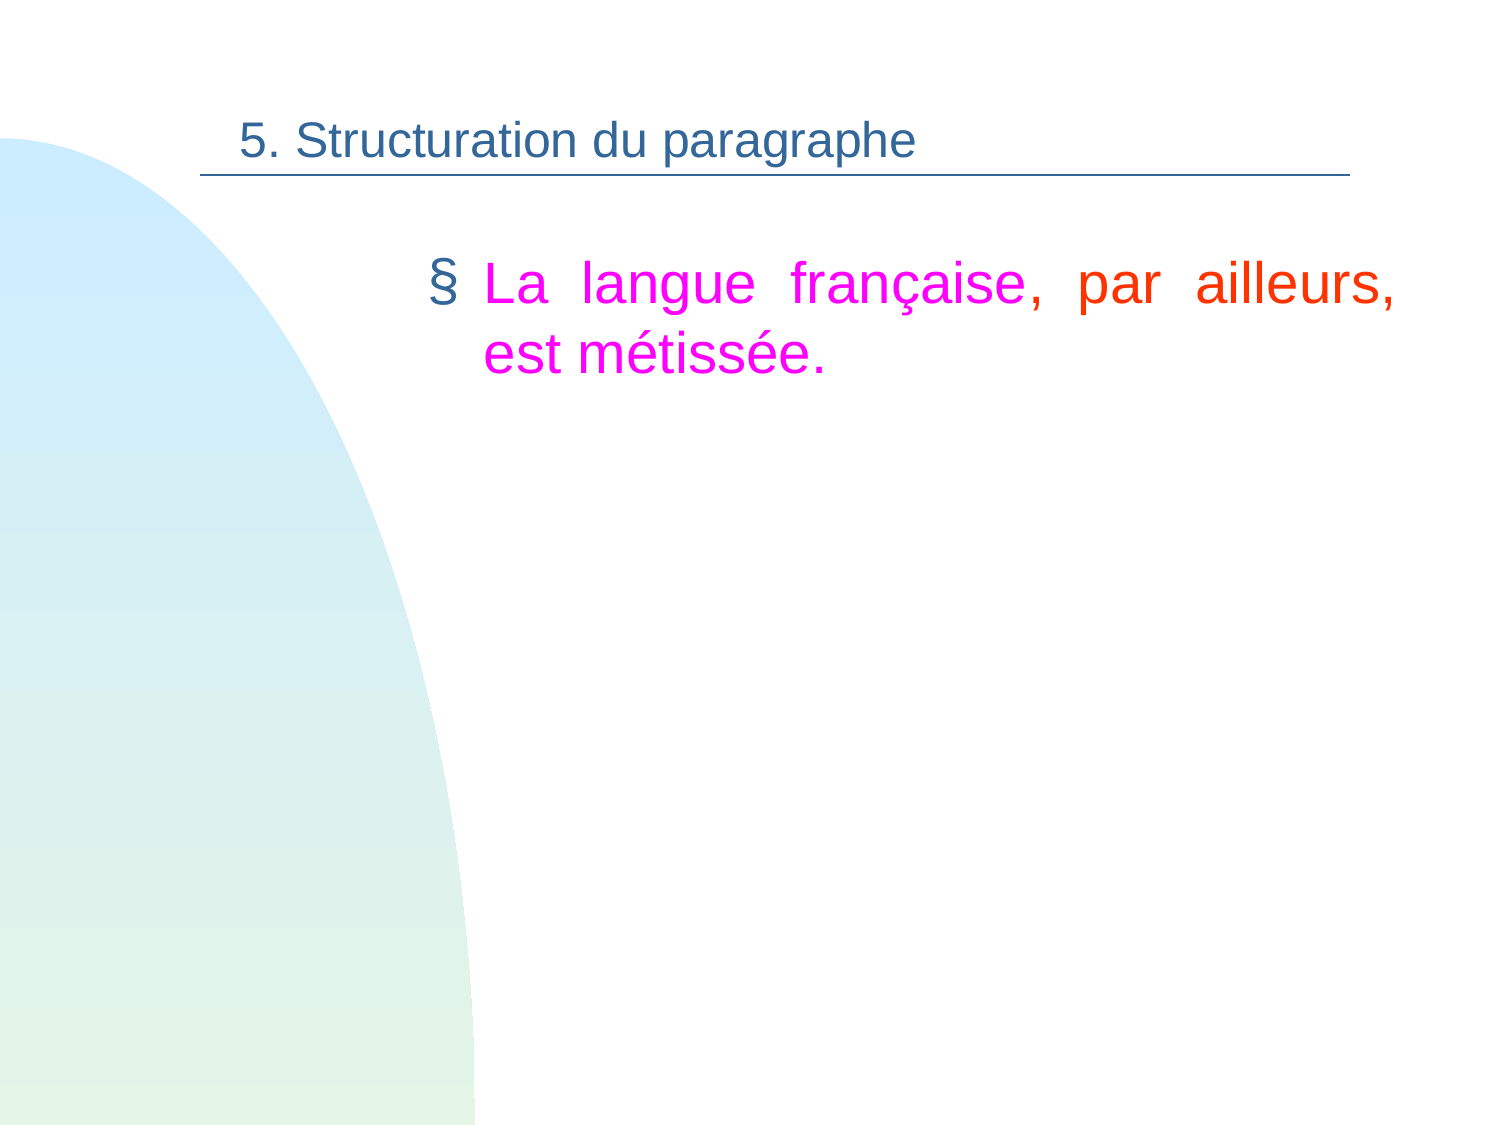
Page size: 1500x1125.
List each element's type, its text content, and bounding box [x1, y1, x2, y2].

list La langue française, par ailleurs, est métissée. [412, 237, 1413, 963]
text_box 5. Structuration du paragraphe [225, 99, 934, 174]
